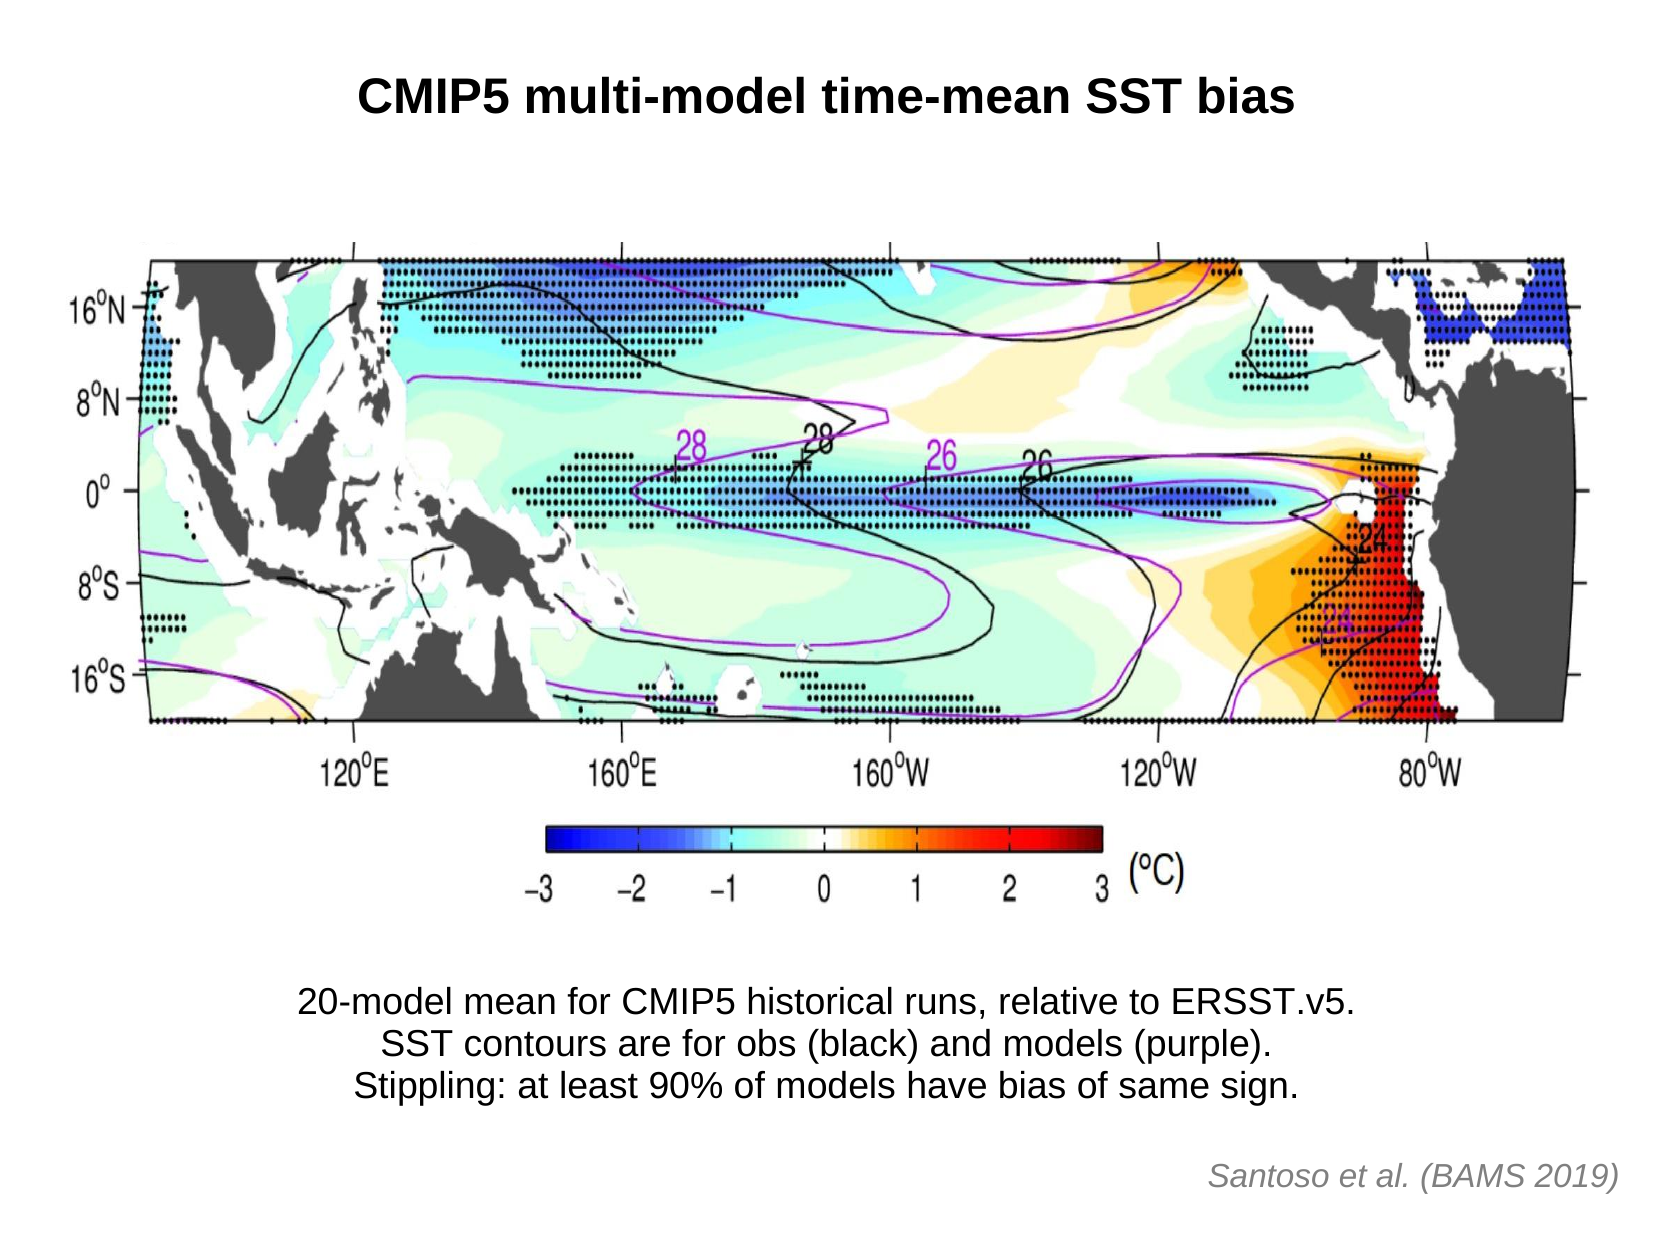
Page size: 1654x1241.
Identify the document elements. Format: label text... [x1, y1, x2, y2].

text_box 20-model mean for CMIP5 historical runs, relative to ERSST.v5. SST contours are for obs (black) and models (purple). Stippling: at least 90% of models have bias of same sign. [28, 974, 1626, 1114]
text_box CMIP5 multi-model time-mean SST bias [39, 54, 1615, 124]
picture [49, 242, 1604, 926]
text_box Santoso et al. (BAMS 2019) [1192, 1146, 1635, 1202]
